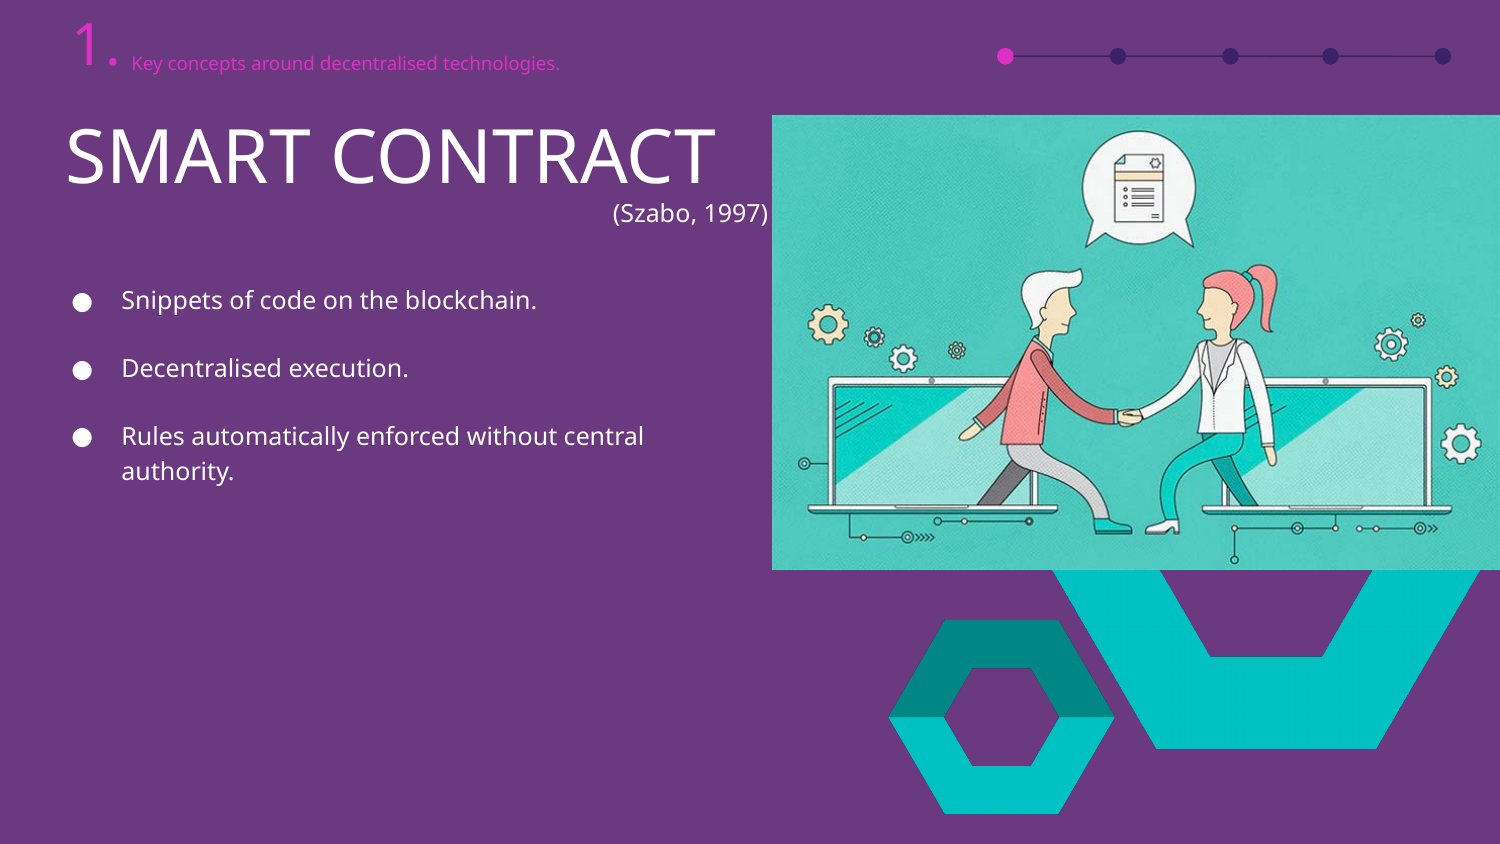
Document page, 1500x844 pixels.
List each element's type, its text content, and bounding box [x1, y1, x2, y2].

list Key concepts around decentralised technologies. [116, 33, 705, 82]
text_box [1322, 47, 1339, 55]
text_box [1434, 47, 1452, 65]
text_box [997, 47, 1014, 65]
title 1. [56, 0, 138, 98]
picture [772, 115, 1500, 814]
text_box [1109, 57, 1127, 65]
text_box [1109, 47, 1126, 55]
list (Szabo, 1997) [598, 178, 794, 240]
title SMART CONTRACT [50, 94, 948, 211]
text_box [1322, 58, 1339, 65]
list Snippets of code on the blockchain. Decentralised execution. Rules automatically enforced without central authority. [31, 265, 723, 587]
text_box [1222, 57, 1239, 65]
text_box [1222, 47, 1239, 55]
